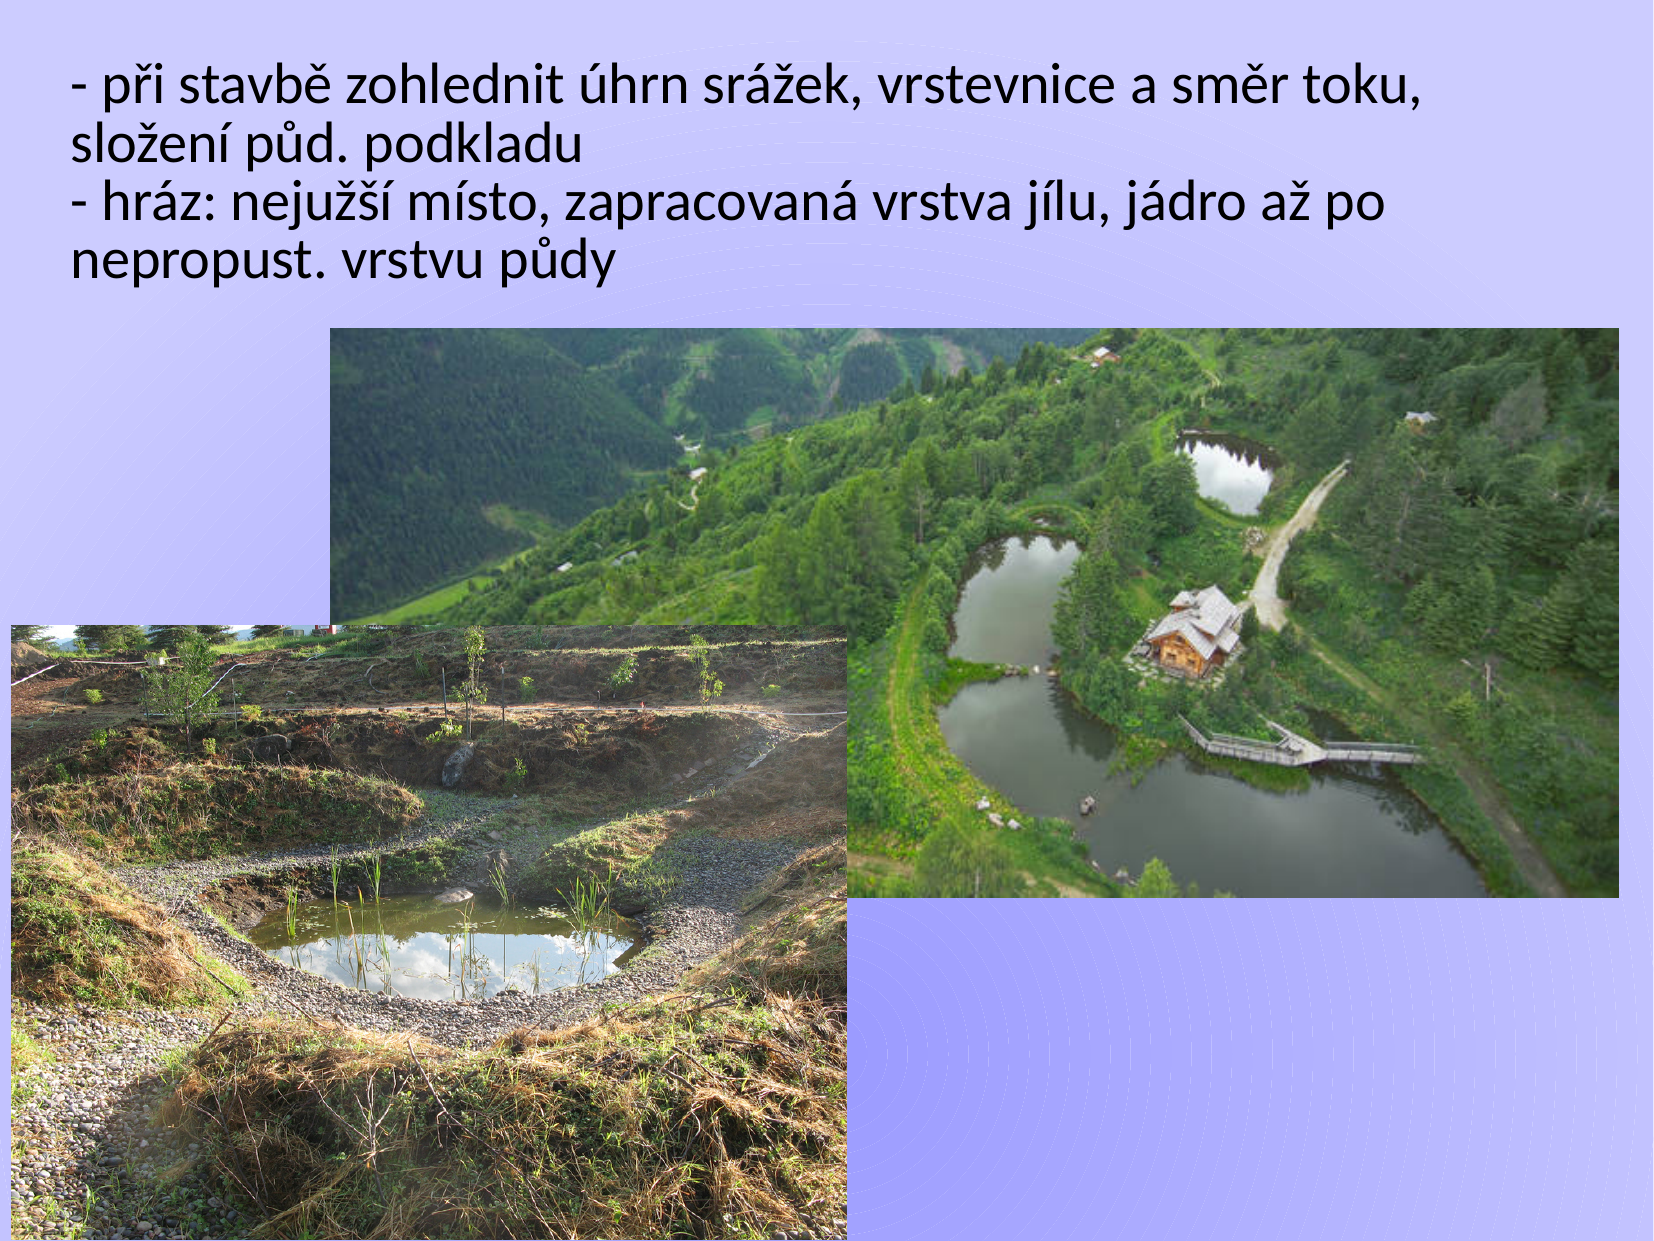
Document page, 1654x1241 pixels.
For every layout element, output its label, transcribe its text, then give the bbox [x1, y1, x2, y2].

picture [11, 328, 1619, 1241]
title - při stavbě zohlednit úhrn srážek, vrstevnice a směr toku, složení půd. podkladu - hráz: nejužší místo, zapracovaná vrstva jílu, jádro až po nepropust. vrstvu půdy [70, 34, 1560, 385]
